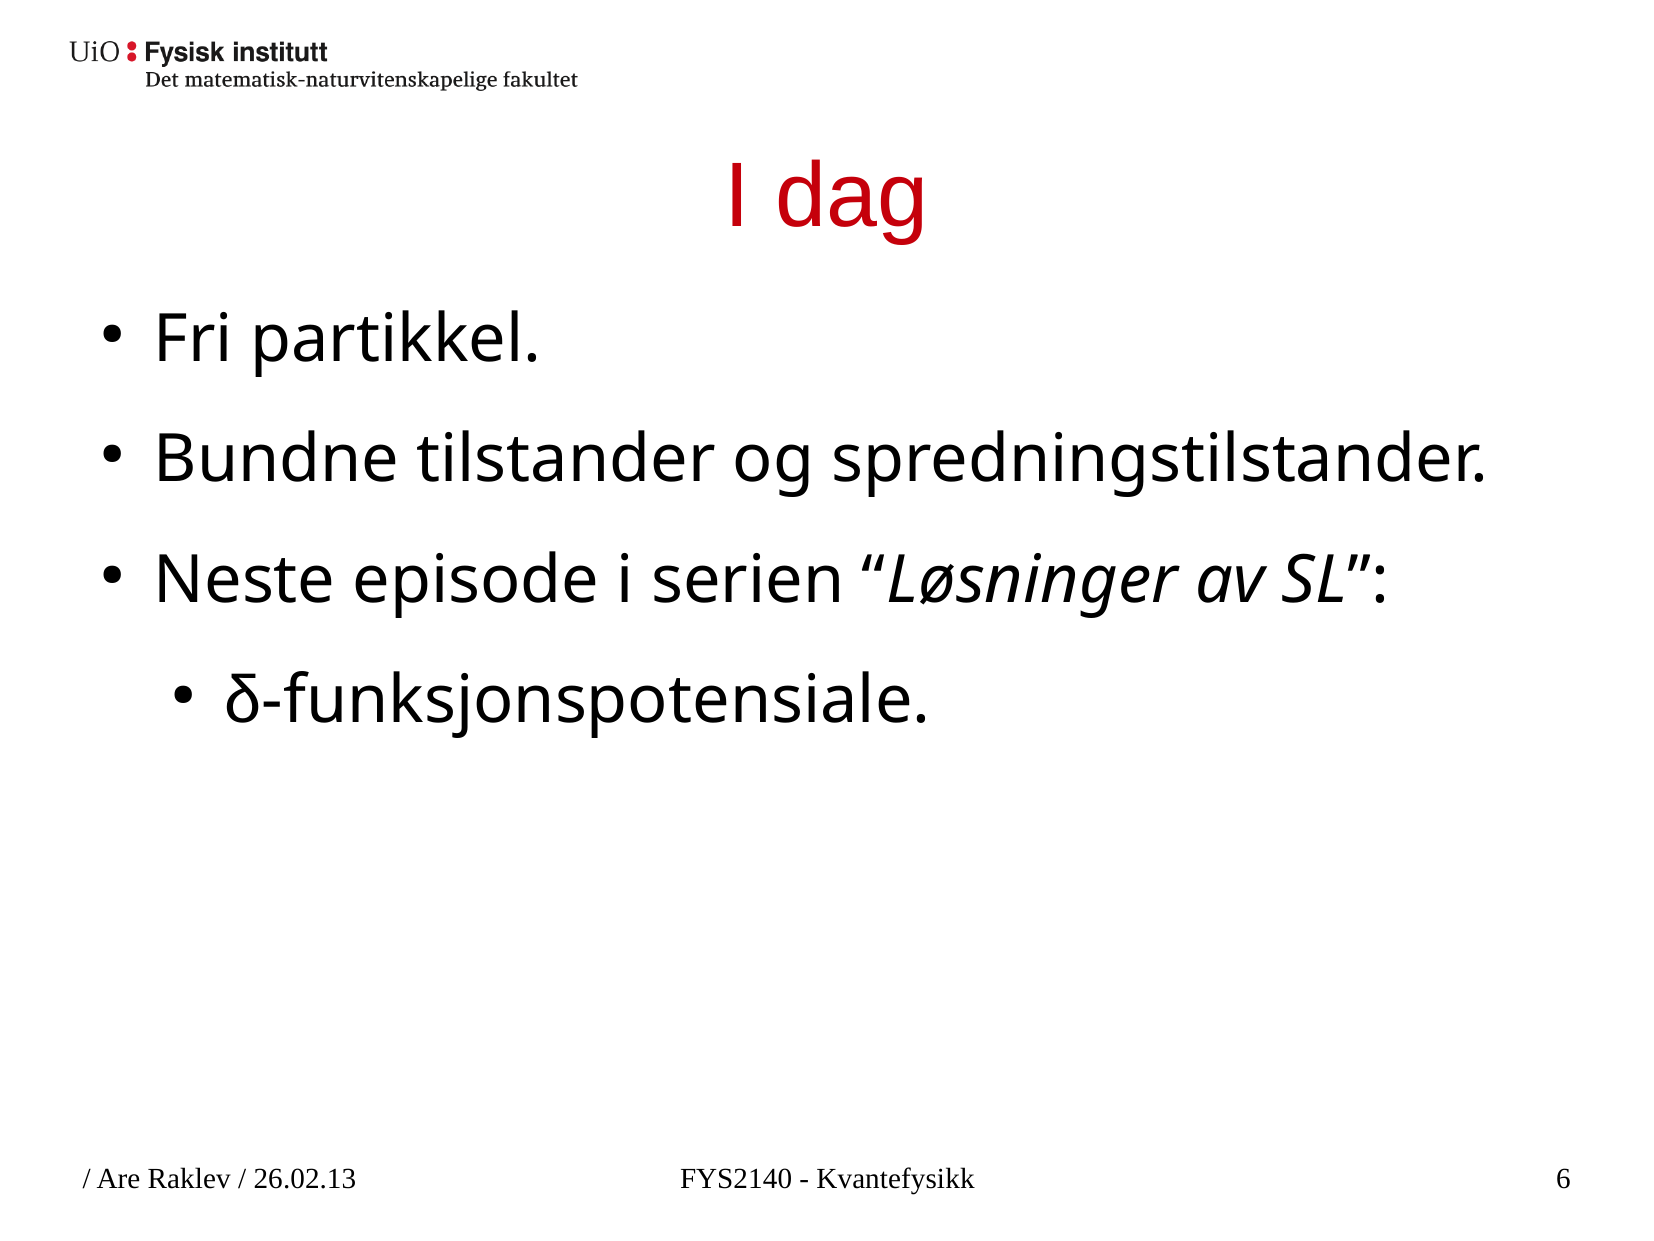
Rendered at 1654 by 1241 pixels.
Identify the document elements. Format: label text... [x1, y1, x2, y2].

title I dag [82, 90, 1571, 290]
picture [68, 37, 581, 93]
list Fri partikkel. Bundne tilstander og spredningstilstander. Neste episode i serien “Løsninger av SL”: δ-funksjonspotensiale. [82, 290, 1571, 1094]
